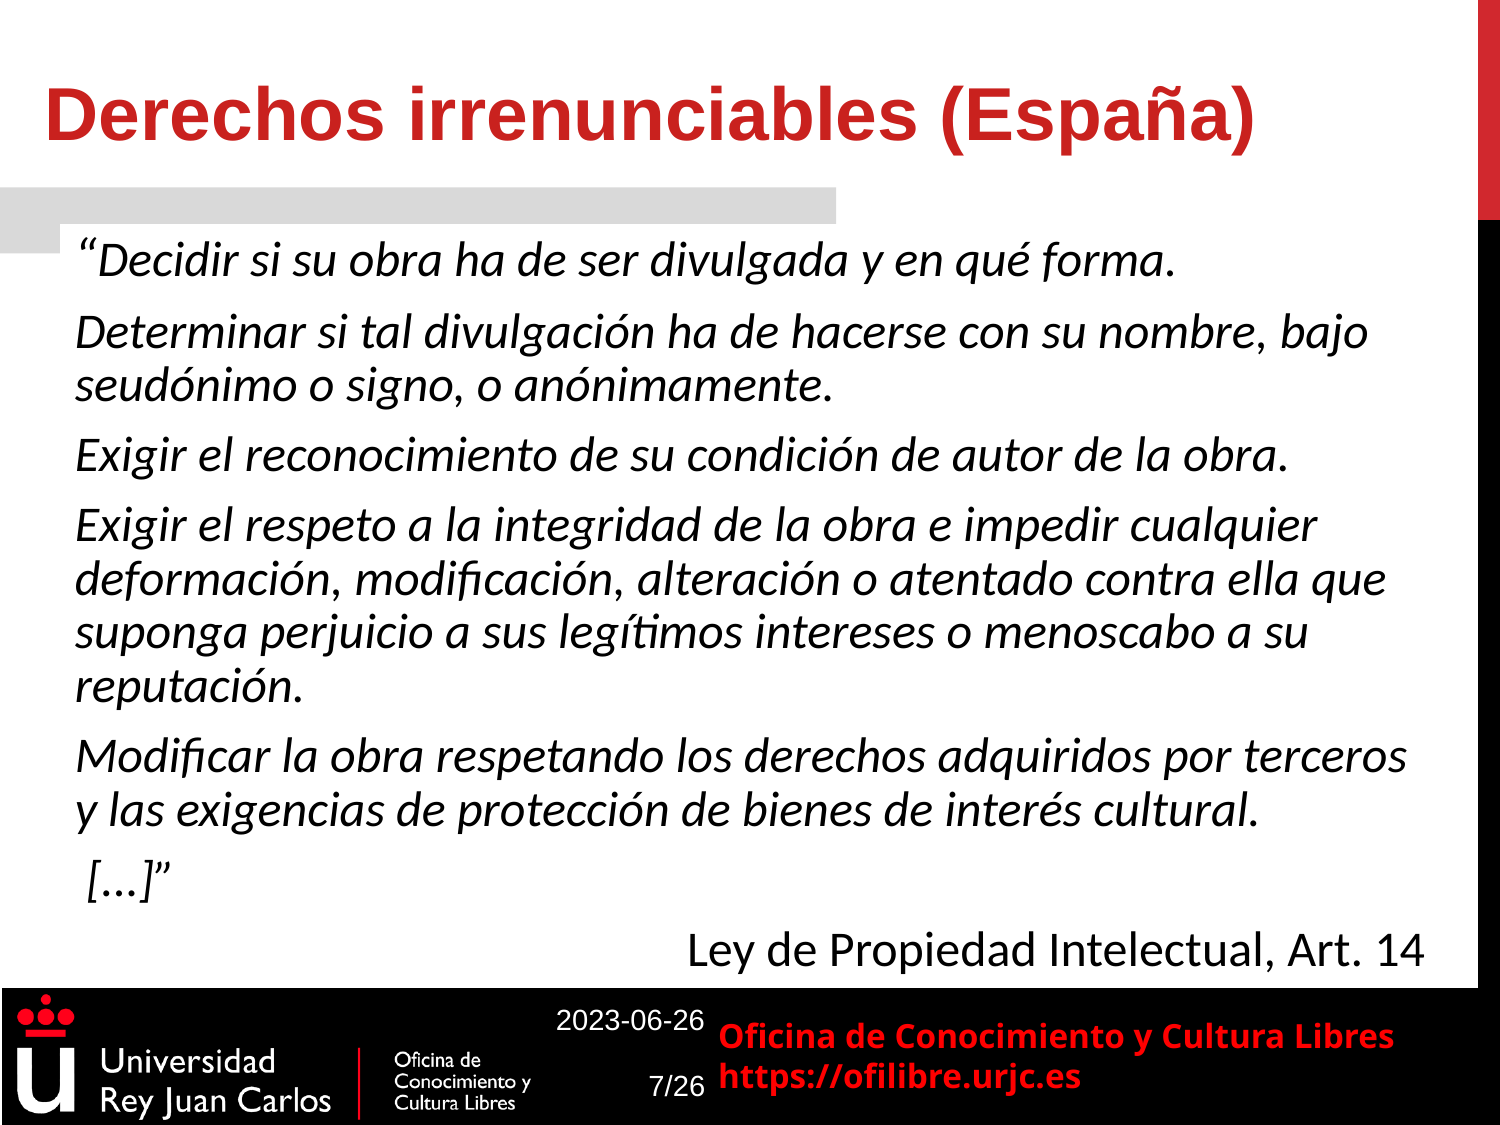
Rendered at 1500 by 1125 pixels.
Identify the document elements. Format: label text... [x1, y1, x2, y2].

picture [17, 994, 531, 1120]
text_box Derechos irrenunciables (España) [30, 64, 1306, 248]
title [75, 7, 1425, 196]
text_box “Decidir si su obra ha de ser divulgada y en qué forma. Determinar si tal divulgación ha de hacerse con su nombre, bajo seudónimo o signo, o anónimamente. Exigir el reconocimiento de su condición de autor de la obra. Exigir el respeto a la integridad de la obra e impedir cualquier deformación, modificación, alteración o atentado contra ella que suponga perjuicio a sus legítimos intereses o menoscabo a su reputación. Modificar la obra respetando los derechos adquiridos por terceros y las exigencias de protección de bienes de interés cultural. [...]” Ley de Propiedad Intelectual, Art. 14 [60, 224, 1441, 987]
